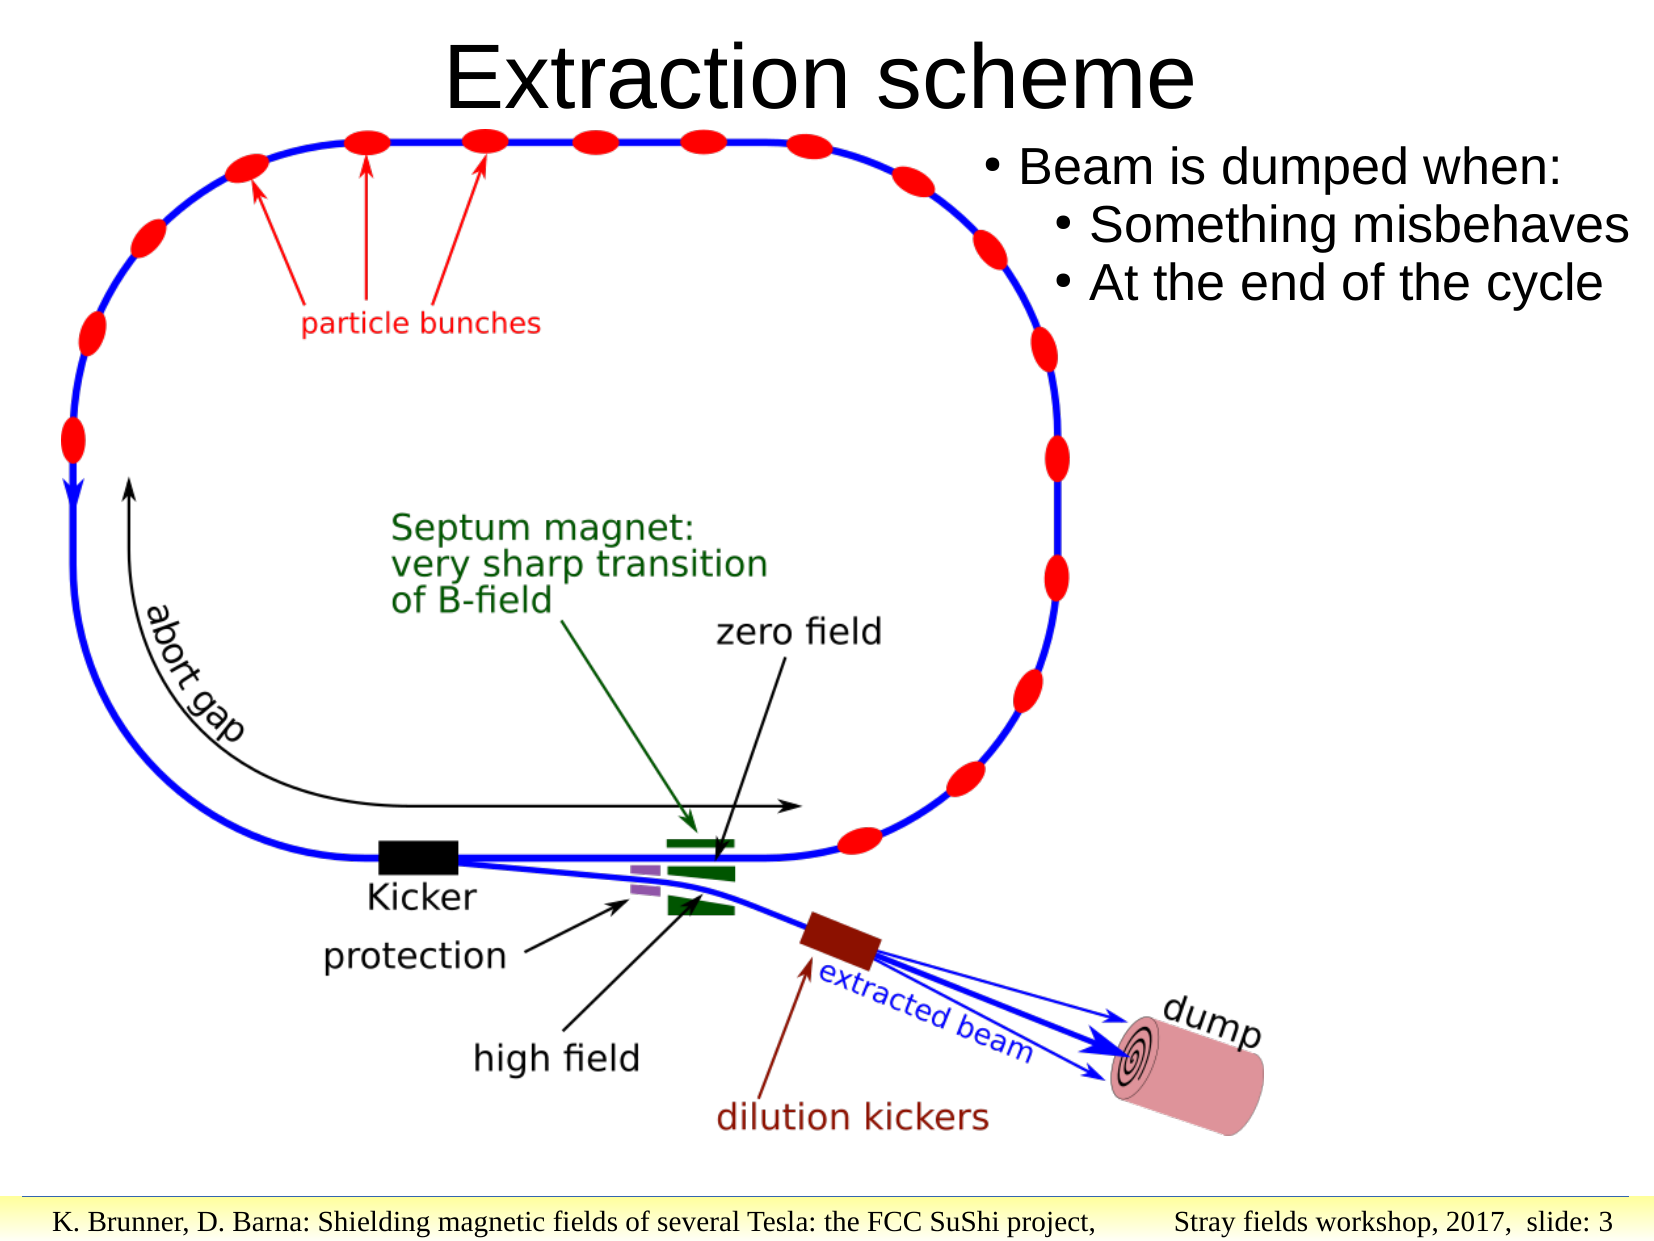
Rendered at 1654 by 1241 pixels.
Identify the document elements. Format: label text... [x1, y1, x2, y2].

picture [61, 129, 1264, 1136]
title Extraction scheme [77, 0, 1566, 129]
text_box Beam is dumped when: Something misbehaves At the end of the cycle [968, 129, 1654, 783]
